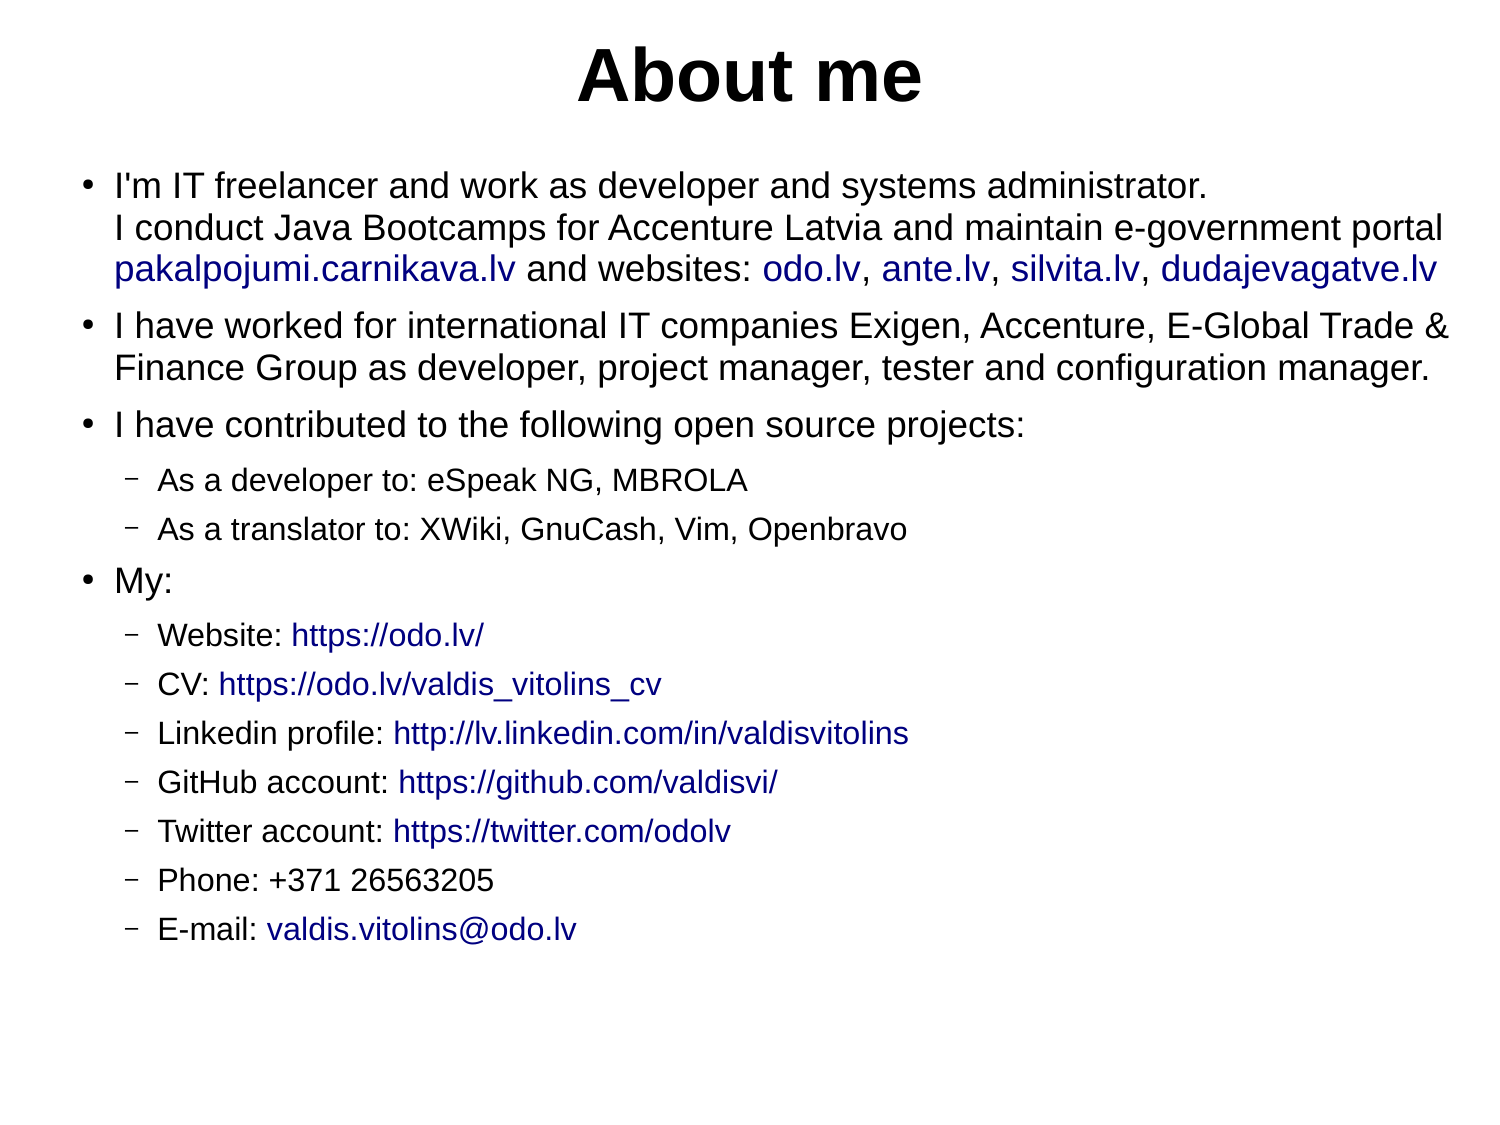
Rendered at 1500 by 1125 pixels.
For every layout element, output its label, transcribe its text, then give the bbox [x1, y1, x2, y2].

list I'm IT freelancer and work as developer and systems administrator. I conduct Java Bootcamps for Accenture Latvia and maintain e-government portal pakalpojumi.carnikava.lv and websites: odo.lv, ante.lv, silvita.lv, dudajevagatve.lv I have worked for international IT companies Exigen, Accenture, E-Global Trade & Finance Group as developer, project manager, tester and configuration manager. I have contributed to the following open source projects: As a developer to: eSpeak NG, MBROLA As a translator to: XWiki, GnuCash, Vim, Openbravo My: Website: https://odo.lv/ CV: https://odo.lv/valdis_vitolins_cv Linkedin profile: http://lv.linkedin.com/in/valdisvitolins GitHub account: https://github.com/valdisvi/ Twitter account: https://twitter.com/odolv Phone: +371 26563205 E-mail: valdis.vitolins@odo.lv [70, 165, 1461, 1016]
title About me [75, 9, 1425, 142]
